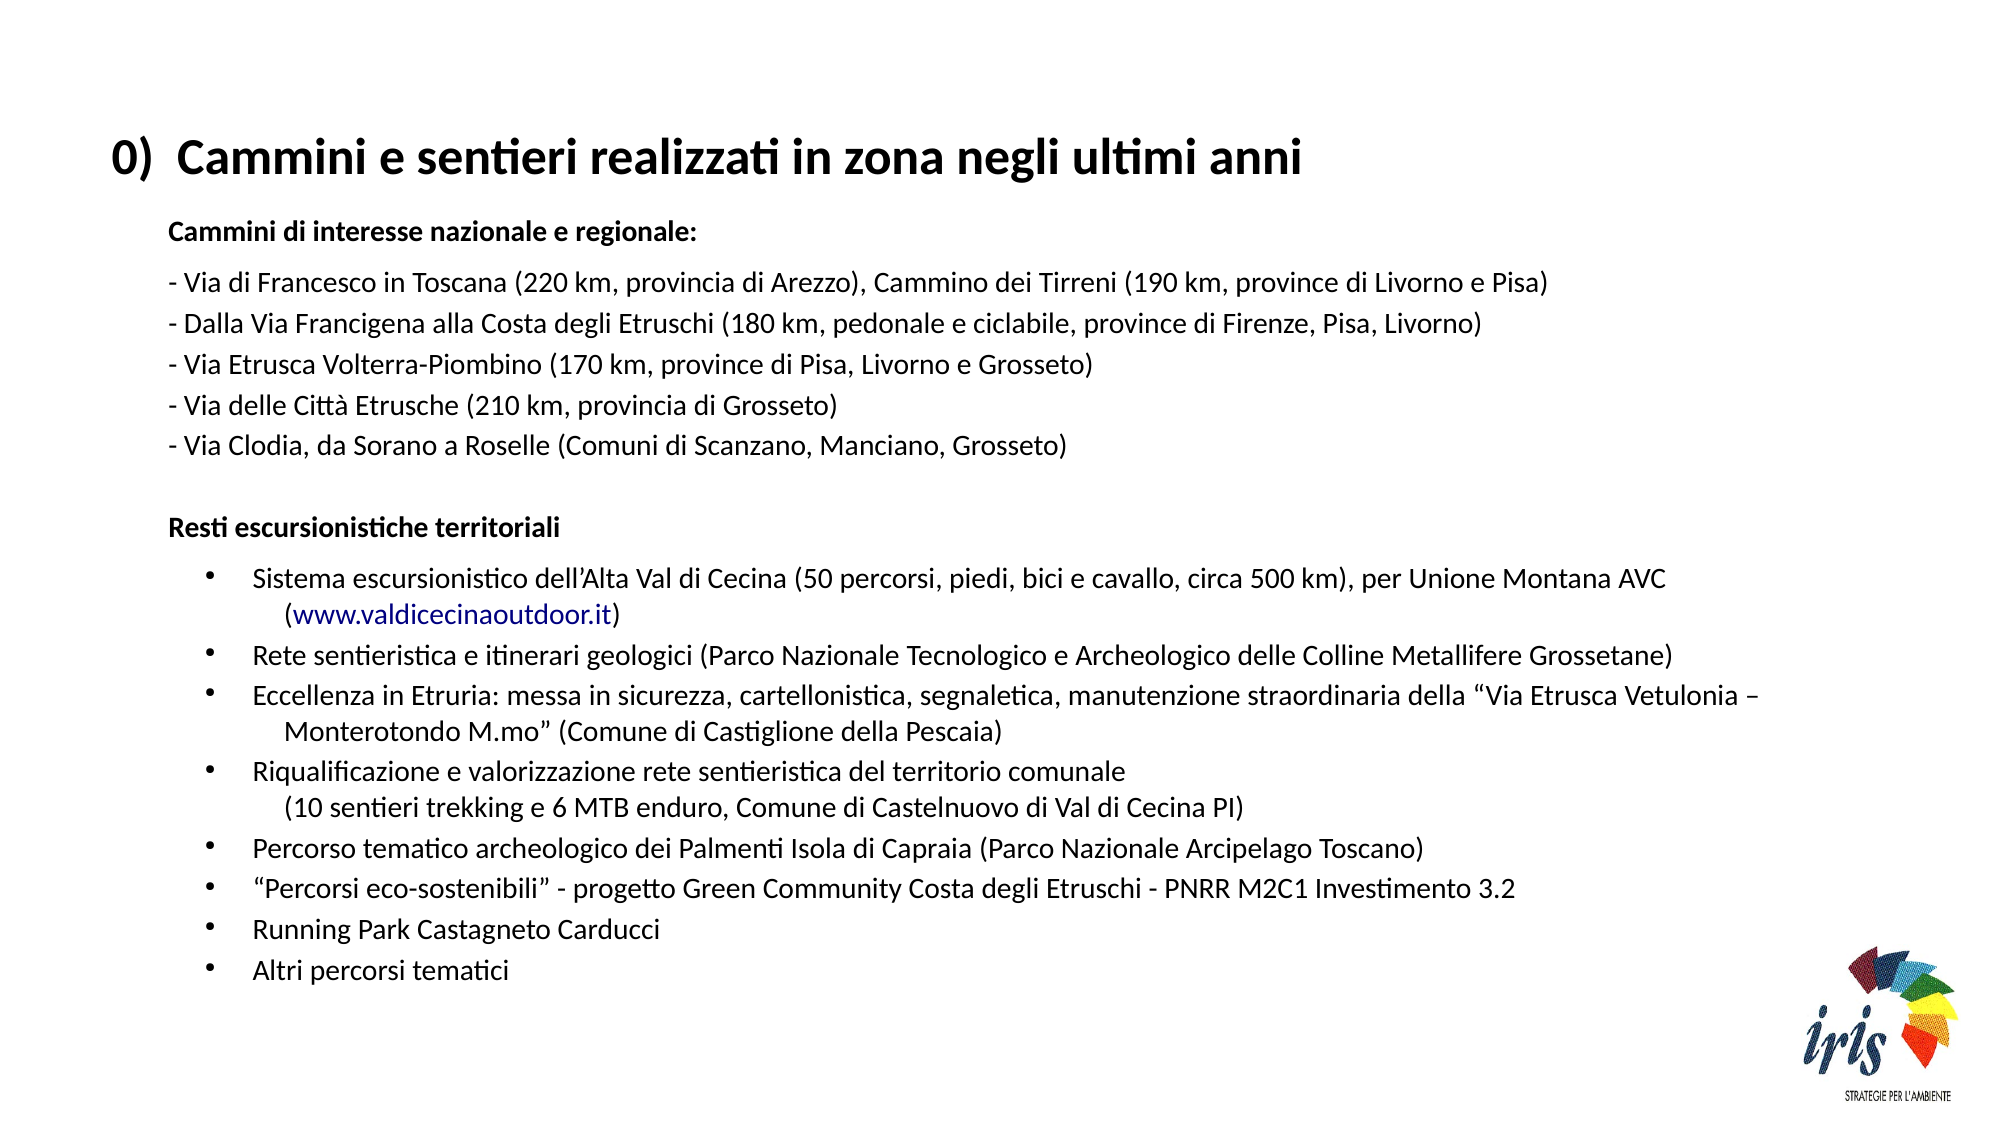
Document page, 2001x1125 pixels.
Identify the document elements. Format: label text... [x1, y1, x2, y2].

list 0) Cammini e sentieri realizzati in zona negli ultimi anni Cammini di interesse nazionale e regionale: - Via di Francesco in Toscana (220 km, provincia di Arezzo), Cammino dei Tirreni (190 km, province di Livorno e Pisa) - Dalla Via Francigena alla Costa degli Etruschi (180 km, pedonale e ciclabile, province di Firenze, Pisa, Livorno) - Via Etrusca Volterra-Piombino (170 km, province di Pisa, Livorno e Grosseto) - Via delle Città Etrusche (210 km, provincia di Grosseto) - Via Clodia, da Sorano a Roselle (Comuni di Scanzano, Manciano, Grosseto) Resti escursionistiche territoriali Sistema escursionistico dell’Alta Val di Cecina (50 percorsi, piedi, bici e cavallo, circa 500 km), per Unione Montana AVC (www.valdicecinaoutdoor.it) Rete sentieristica e itinerari geologici (Parco Nazionale Tecnologico e Archeologico delle Colline Metallifere Grossetane) Eccellenza in Etruria: messa in sicurezza, cartellonistica, segnaletica, manutenzione straordinaria della “Via Etrusca Vetulonia – Monterotondo M.mo” (Comune di Castiglione della Pescaia) Riqualificazione e valorizzazione rete sentieristica del territorio comunale (10 sentieri trekking e 6 MTB enduro, Comune di Castelnuovo di Val di Cecina PI) Percorso tematico archeologico dei Palmenti Isola di Capraia (Parco Nazionale Arcipelago Toscano) “Percorsi eco-sostenibili” - progetto Green Community Costa degli Etruschi - PNRR M2C1 Investimento 3.2 Running Park Castagneto Carducci Altri percorsi tematici [99, 129, 1900, 987]
picture [1801, 944, 1961, 1103]
